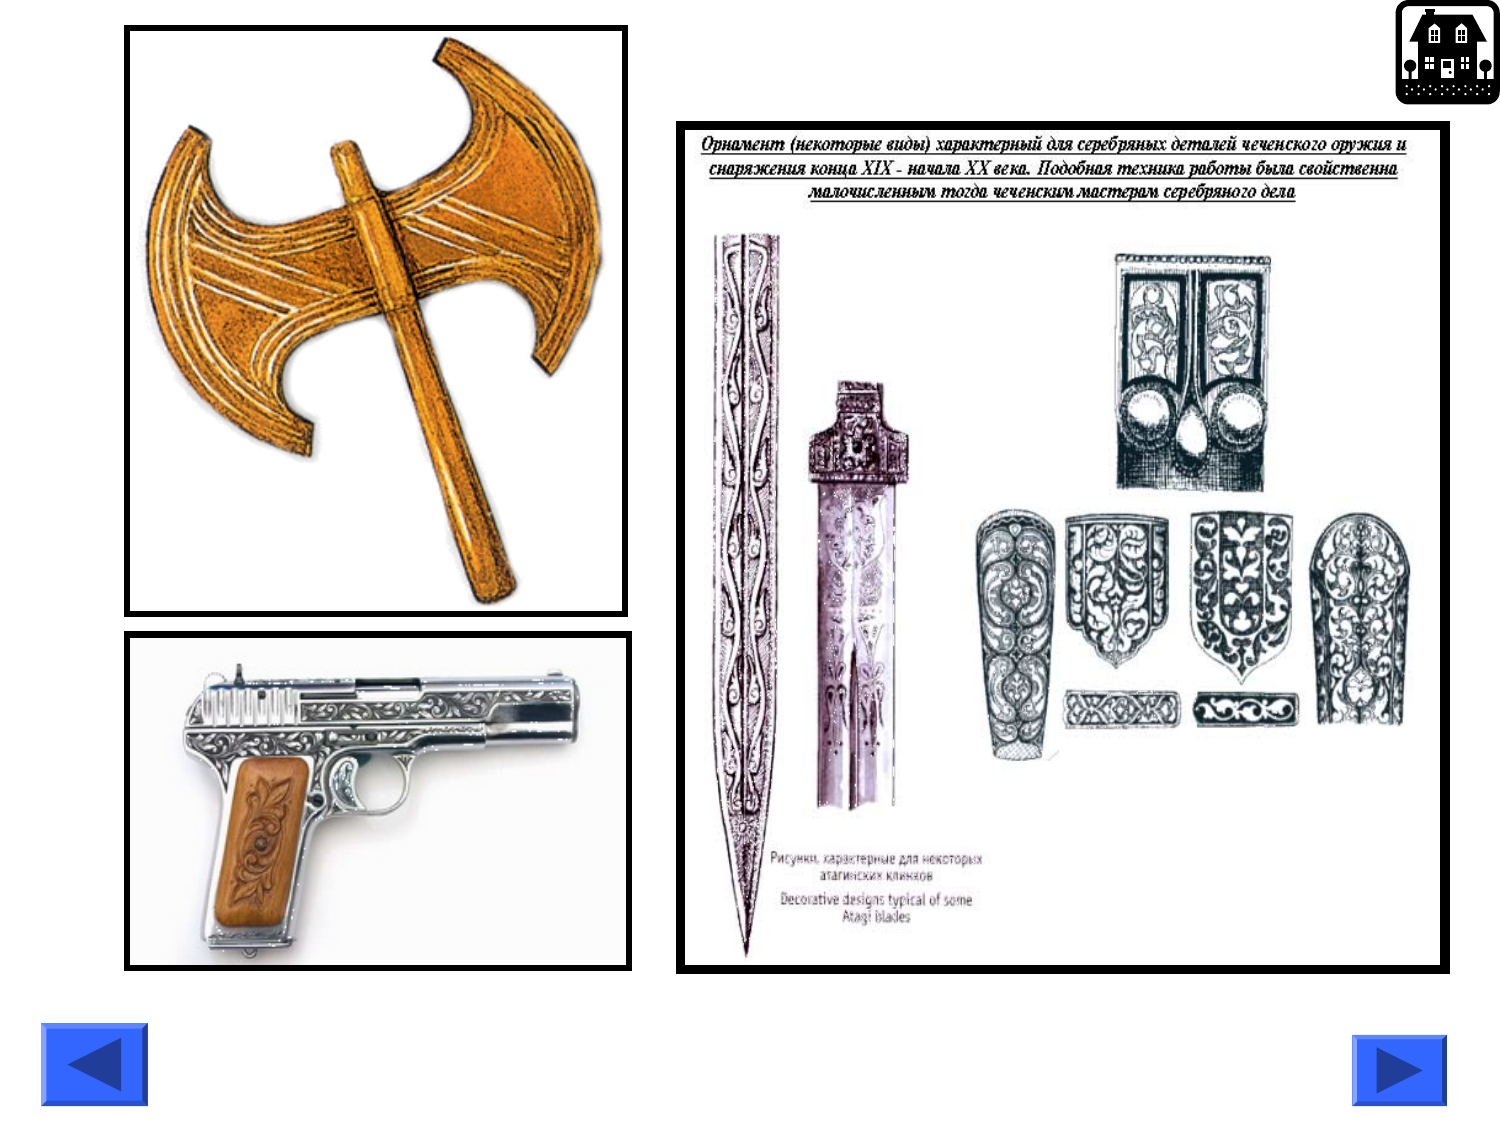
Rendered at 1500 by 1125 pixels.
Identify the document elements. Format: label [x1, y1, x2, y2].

picture [685, 129, 1441, 965]
picture [129, 637, 626, 965]
picture [129, 31, 622, 611]
picture [1395, 0, 1500, 105]
text_box [1353, 1034, 1447, 1107]
text_box [42, 1023, 148, 1107]
